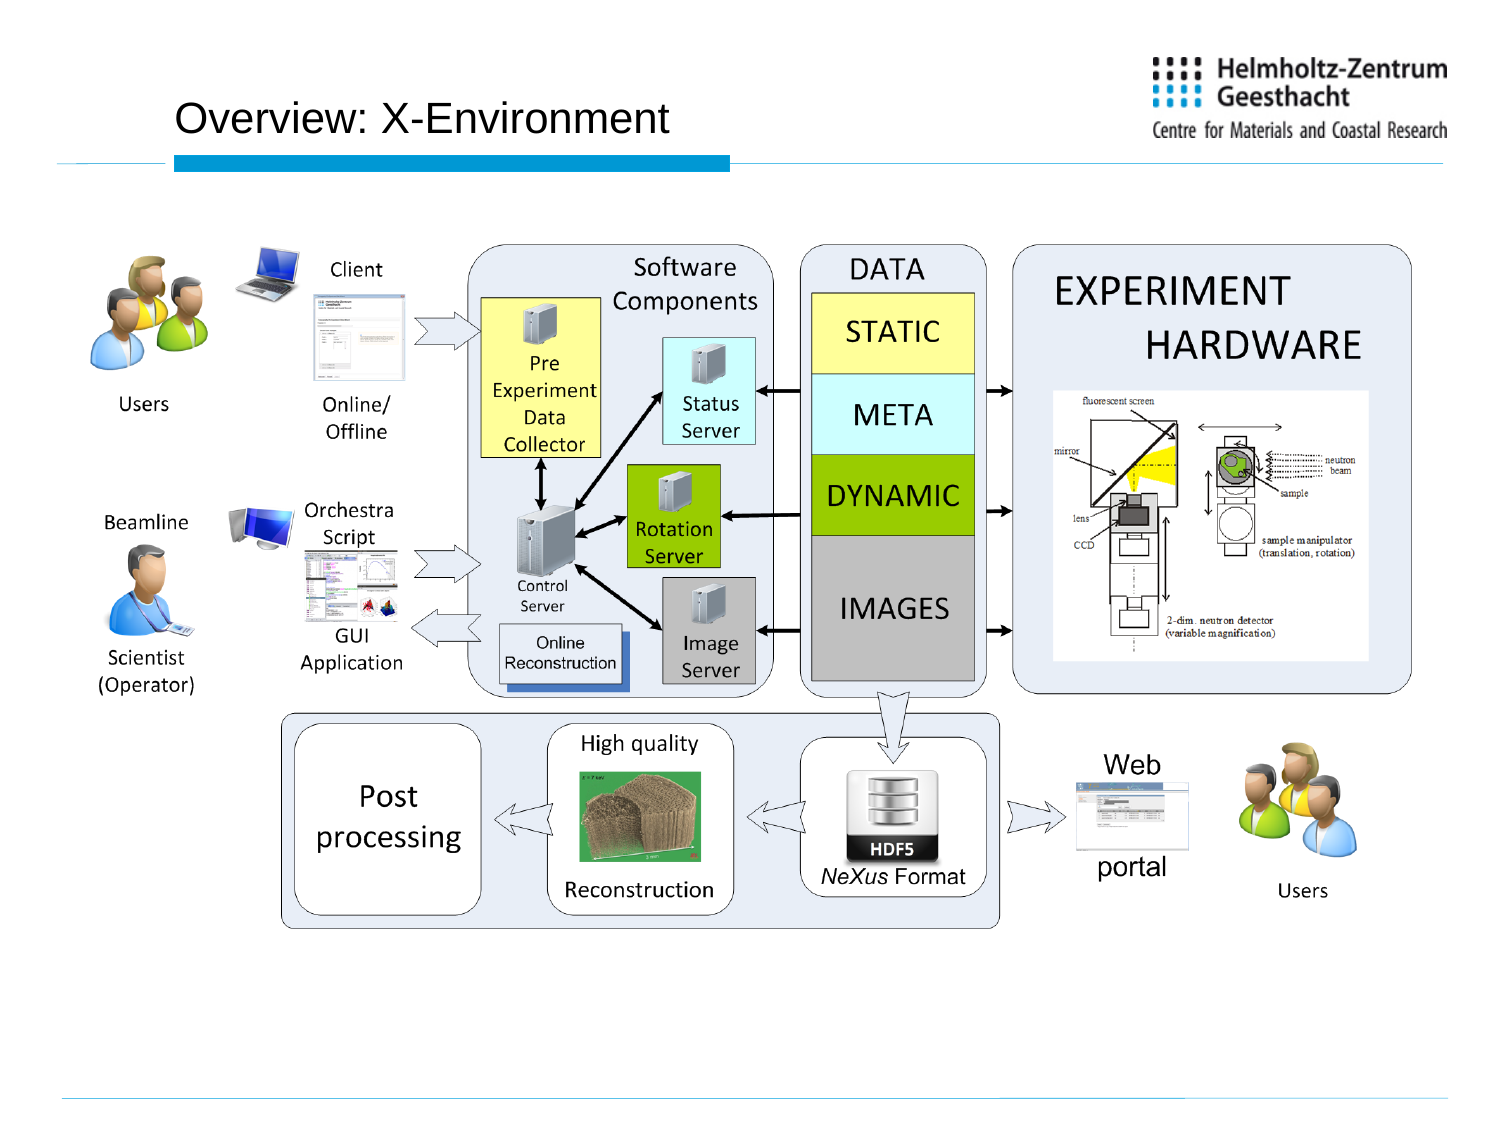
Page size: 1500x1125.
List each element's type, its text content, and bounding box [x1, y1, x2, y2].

picture [1153, 57, 1447, 138]
text_box Overview: X-Environment [174, 58, 1124, 143]
picture [88, 237, 1412, 929]
